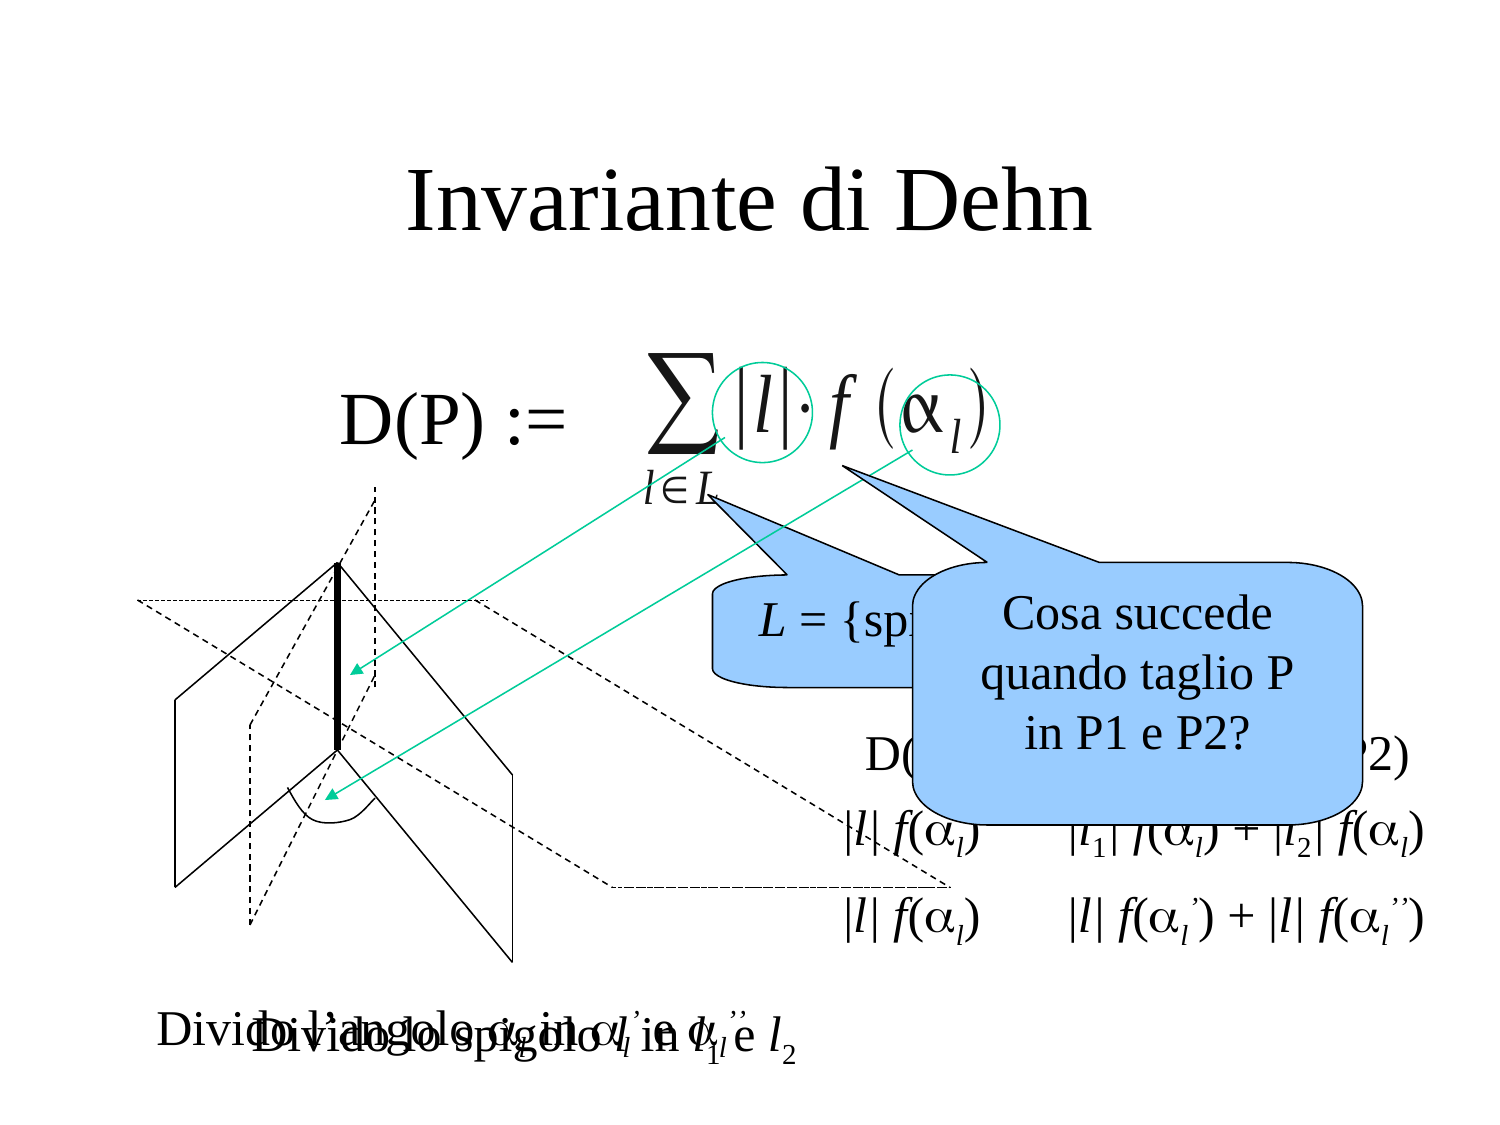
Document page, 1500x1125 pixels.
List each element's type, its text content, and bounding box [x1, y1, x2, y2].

text_box D(P) := [325, 362, 602, 468]
text_box D(P) D(P1) + D(P2) [1363, 712, 1426, 787]
text_box |l| f(l) |l| f(l’) + |l| f(l’’) [828, 874, 1440, 959]
chart [714, 364, 811, 461]
text_box L = {spigoli di P} [707, 494, 783, 542]
chart [901, 376, 999, 474]
text_box Divido lo spigolo l in l1 e l2 [236, 994, 812, 1078]
text_box D(P) D(P1) + D(P2) [850, 712, 913, 787]
title Invariante di Dehn [112, 99, 1388, 288]
chart [624, 350, 1006, 517]
text_box L = {spigoli di P} [712, 527, 934, 688]
chart [804, 481, 917, 517]
text_box Divido l’angolo l in l’ e l’’ [141, 987, 762, 1072]
text_box Cosa succede quando taglio P in P1 e P2? [842, 465, 1363, 826]
text_box |l| f(l) |l1| f(l) + |l2| f(l) [828, 787, 1440, 872]
